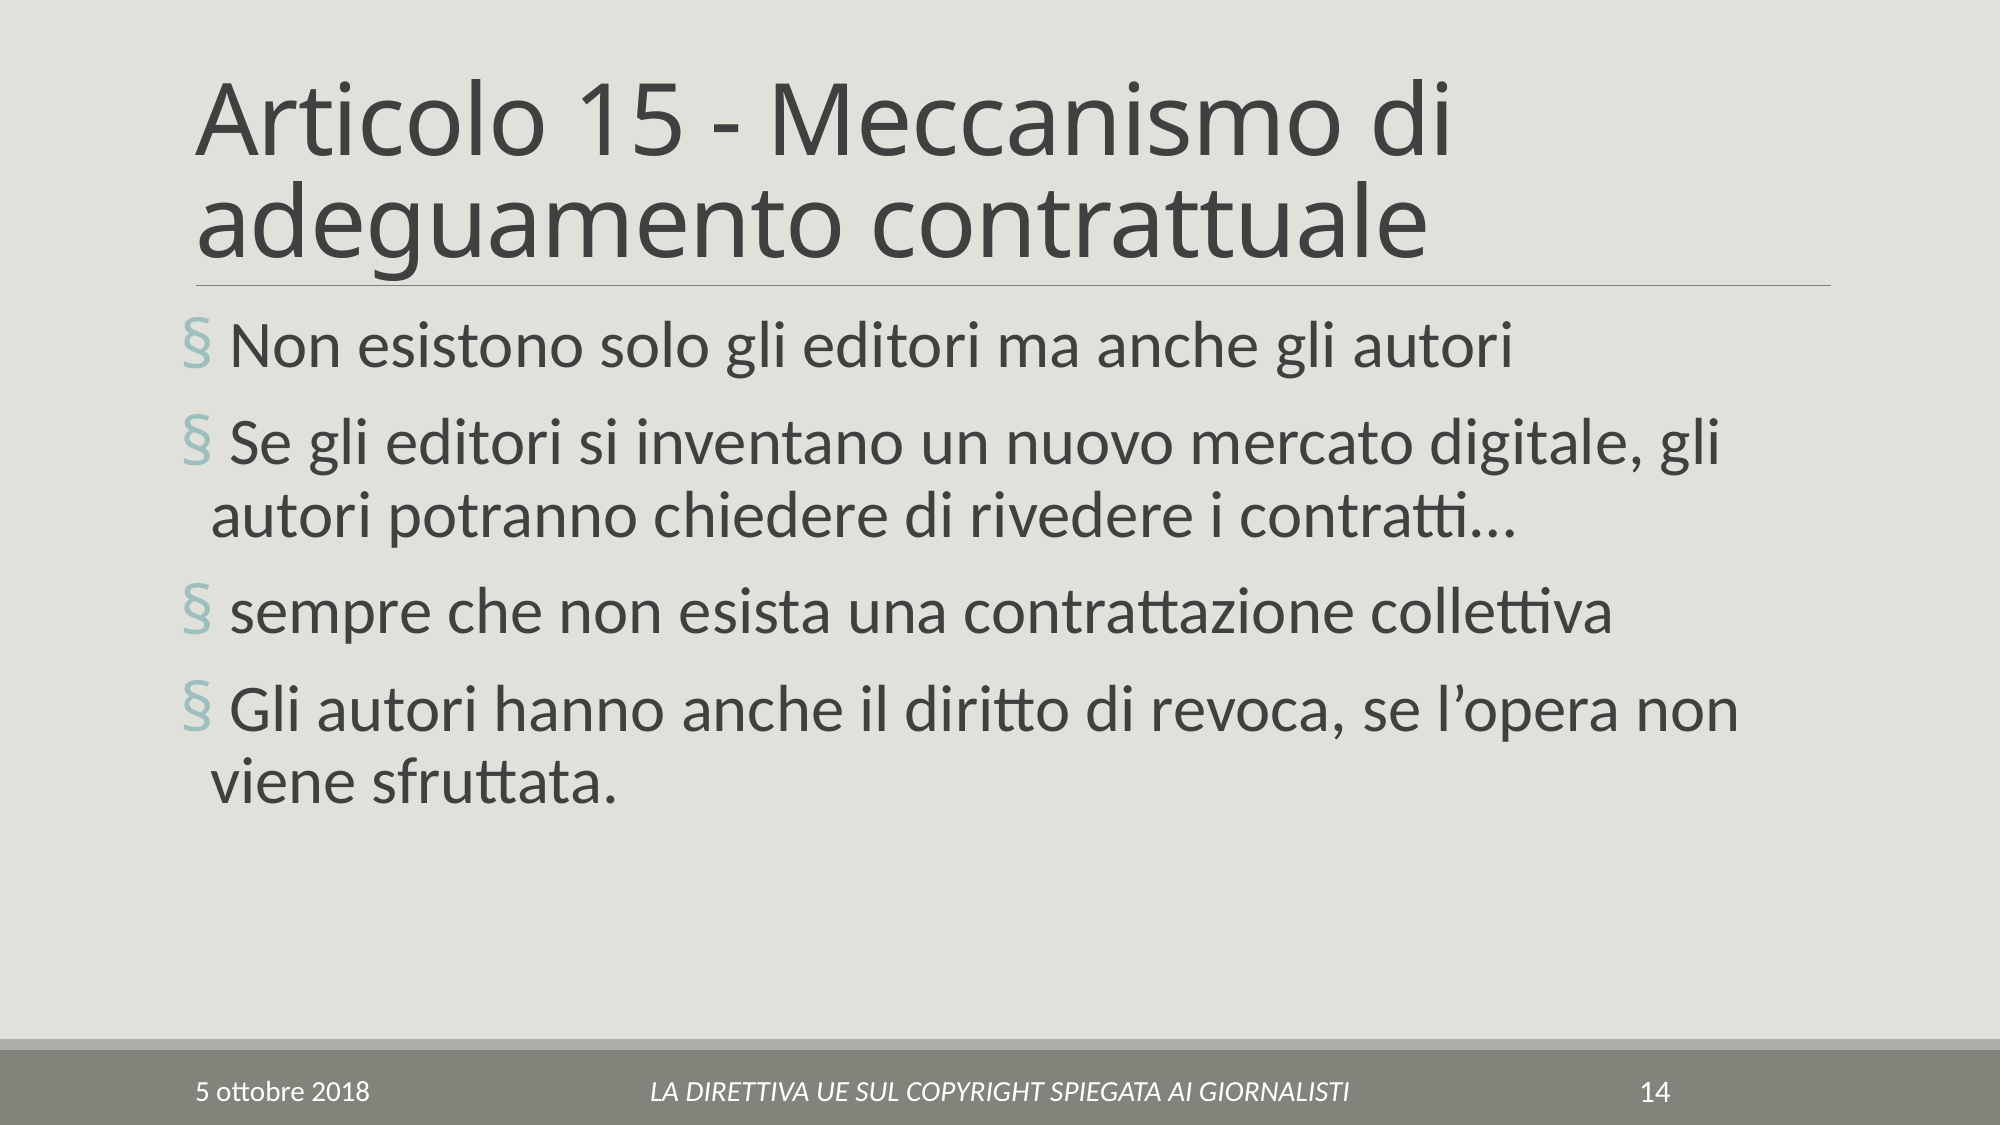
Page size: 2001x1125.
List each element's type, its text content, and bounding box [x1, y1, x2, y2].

list Non esistono solo gli editori ma anche gli autori Se gli editori si inventano un nuovo mercato digitale, gli autori potranno chiedere di rivedere i contratti… sempre che non esista una contrattazione collettiva Gli autori hanno anche il diritto di revoca, se l’opera non viene sfruttata. [180, 302, 1831, 963]
title Articolo 15 - Meccanismo di adeguamento contrattuale [180, 47, 1831, 286]
text_box 5 ottobre 2018 [180, 1059, 586, 1120]
text_box La direttiva Ue sul copyright spiegata ai giornalisti [604, 1059, 1396, 1120]
text_box 14 [1624, 1059, 1840, 1120]
